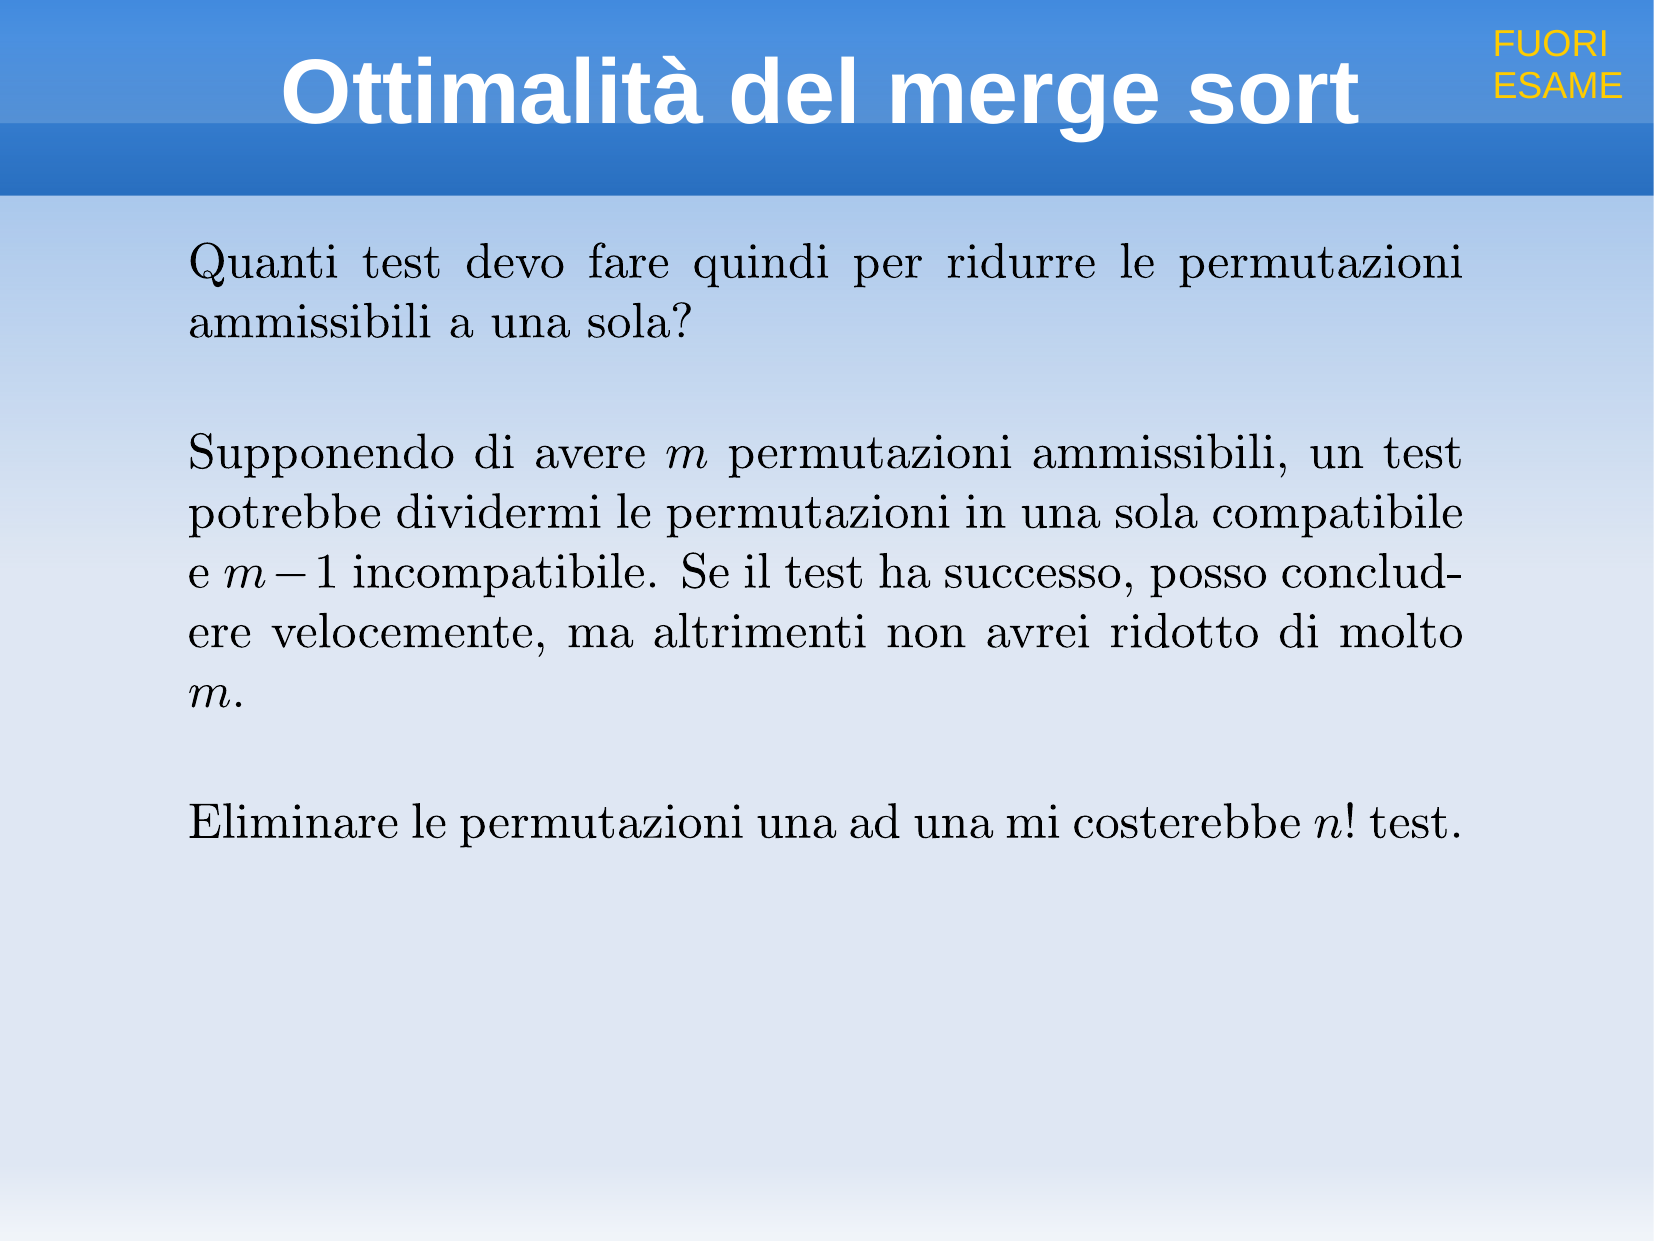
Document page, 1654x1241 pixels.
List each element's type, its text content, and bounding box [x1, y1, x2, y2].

picture [0, 0, 1654, 1241]
text_box FUORI ESAME [1477, 15, 1639, 114]
text_box [187, 242, 1464, 848]
title Ottimalità del merge sort [76, 0, 1565, 188]
